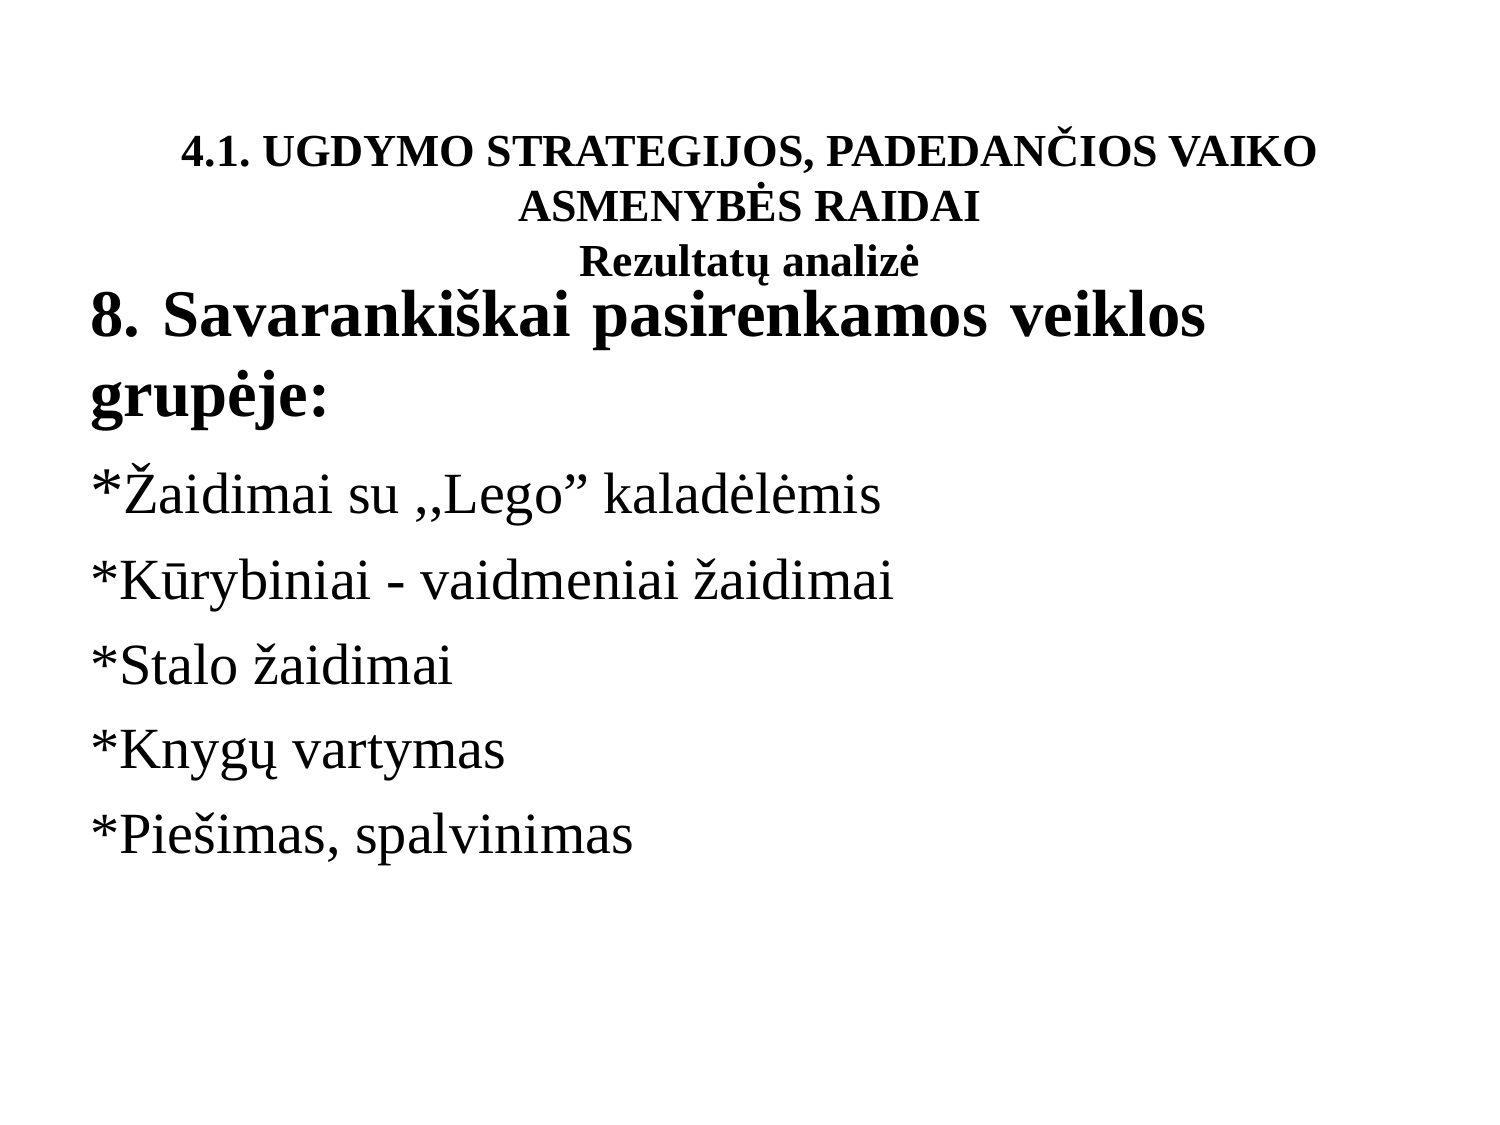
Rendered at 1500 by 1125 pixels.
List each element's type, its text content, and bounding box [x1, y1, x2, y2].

title 4.1. UGDYMO STRATEGIJOS, PADEDANČIOS VAIKO ASMENYBĖS RAIDAI Rezultatų analizė [75, 113, 1426, 262]
list 8. Savarankiškai pasirenkamos veiklos grupėje: *Žaidimai su ,,Lego” kaladėlėmis *Kūrybiniai - vaidmeniai žaidimai *Stalo žaidimai *Knygų vartymas *Piešimas, spalvinimas [75, 262, 1426, 1005]
